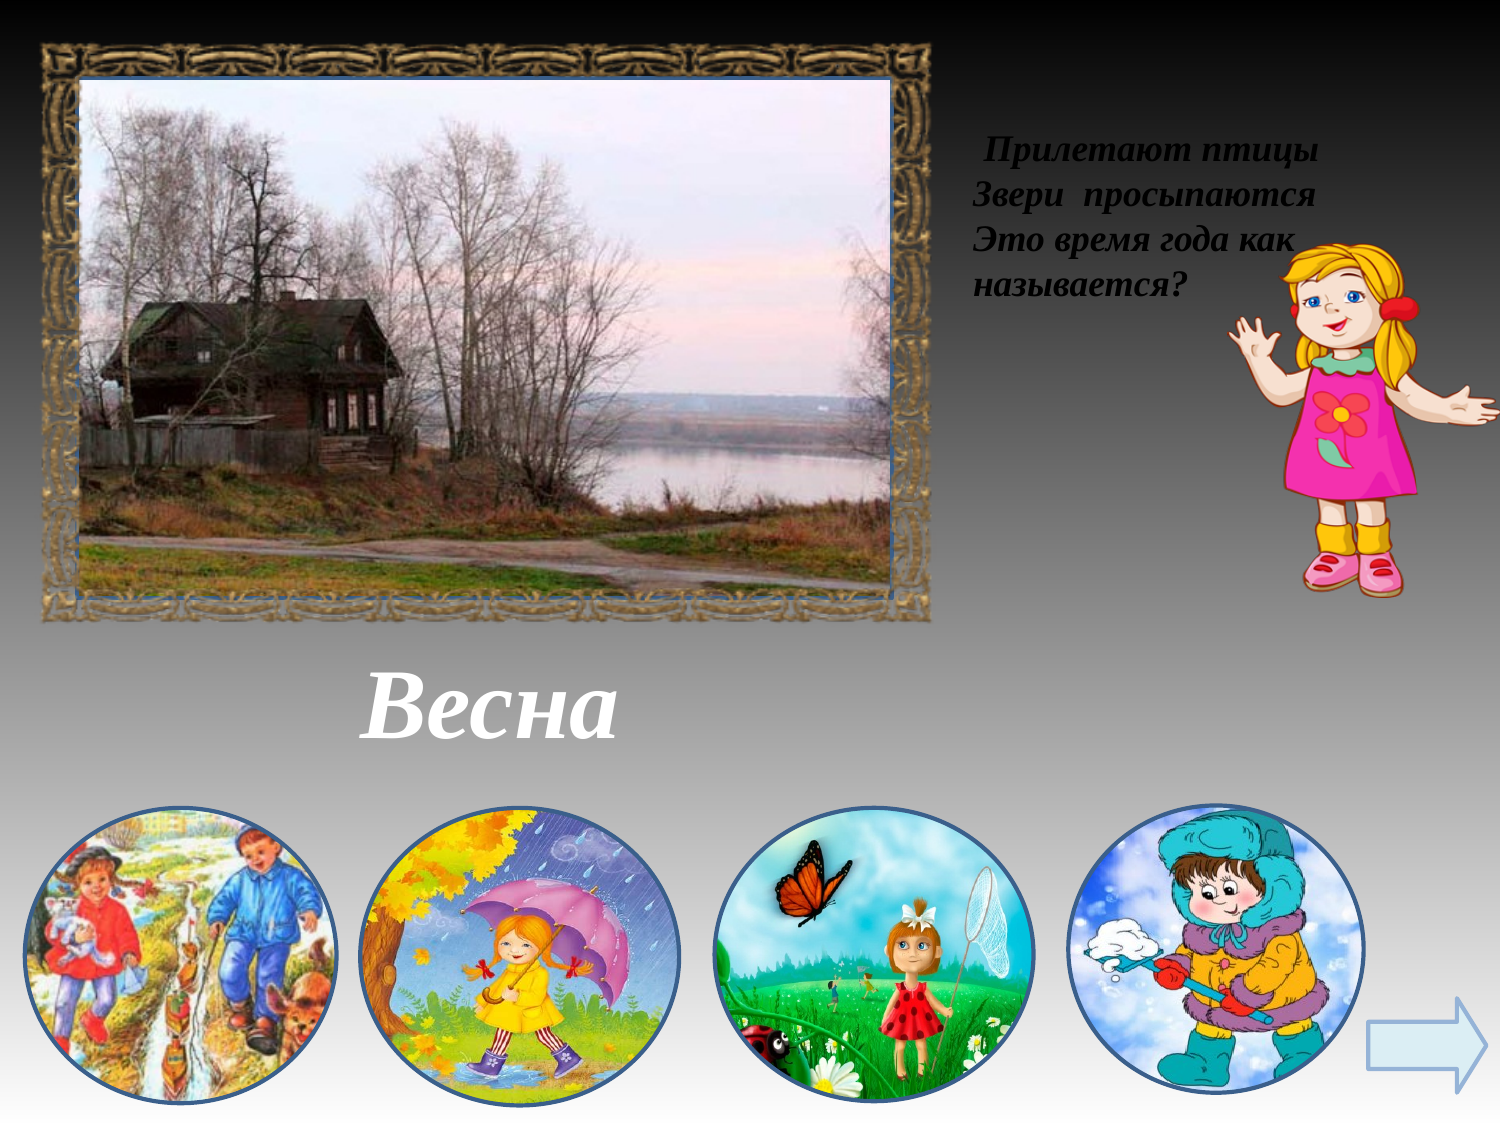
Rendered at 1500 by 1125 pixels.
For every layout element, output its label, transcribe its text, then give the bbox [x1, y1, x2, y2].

text_box Прилетают птицы Звери просыпаются Это время года как называется? [958, 116, 1366, 312]
text_box Весна [283, 633, 697, 764]
text_box [24, 807, 337, 1104]
picture [17, 19, 963, 657]
text_box [360, 807, 680, 1106]
text_box [714, 807, 1034, 1102]
picture [1227, 243, 1500, 598]
text_box [1368, 998, 1487, 1093]
text_box [1068, 805, 1364, 1093]
